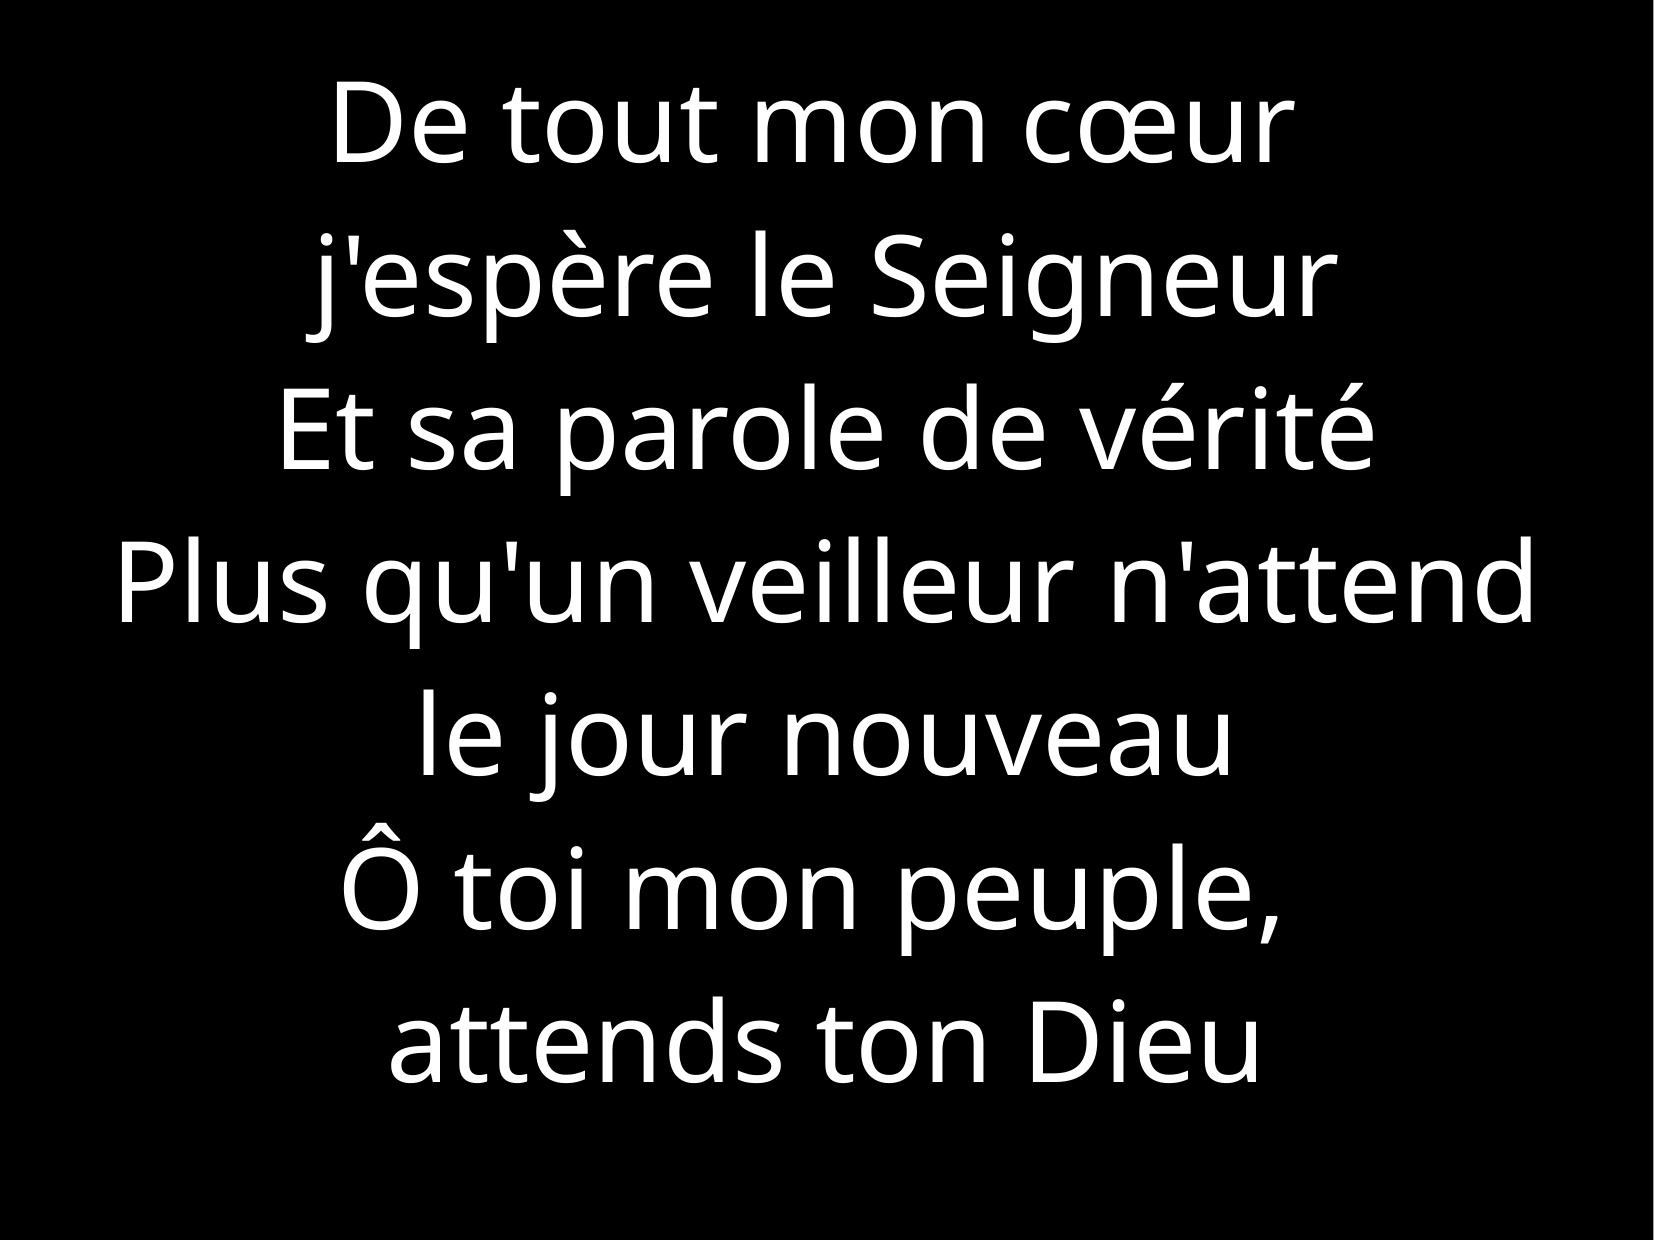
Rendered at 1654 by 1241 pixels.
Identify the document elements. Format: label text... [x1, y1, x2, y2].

subtitle De tout mon cœur j'espère le Seigneur Et sa parole de vérité Plus qu'un veilleur n'attend le jour nouveau Ô toi mon peuple, attends ton Dieu [82, 30, 1571, 1128]
